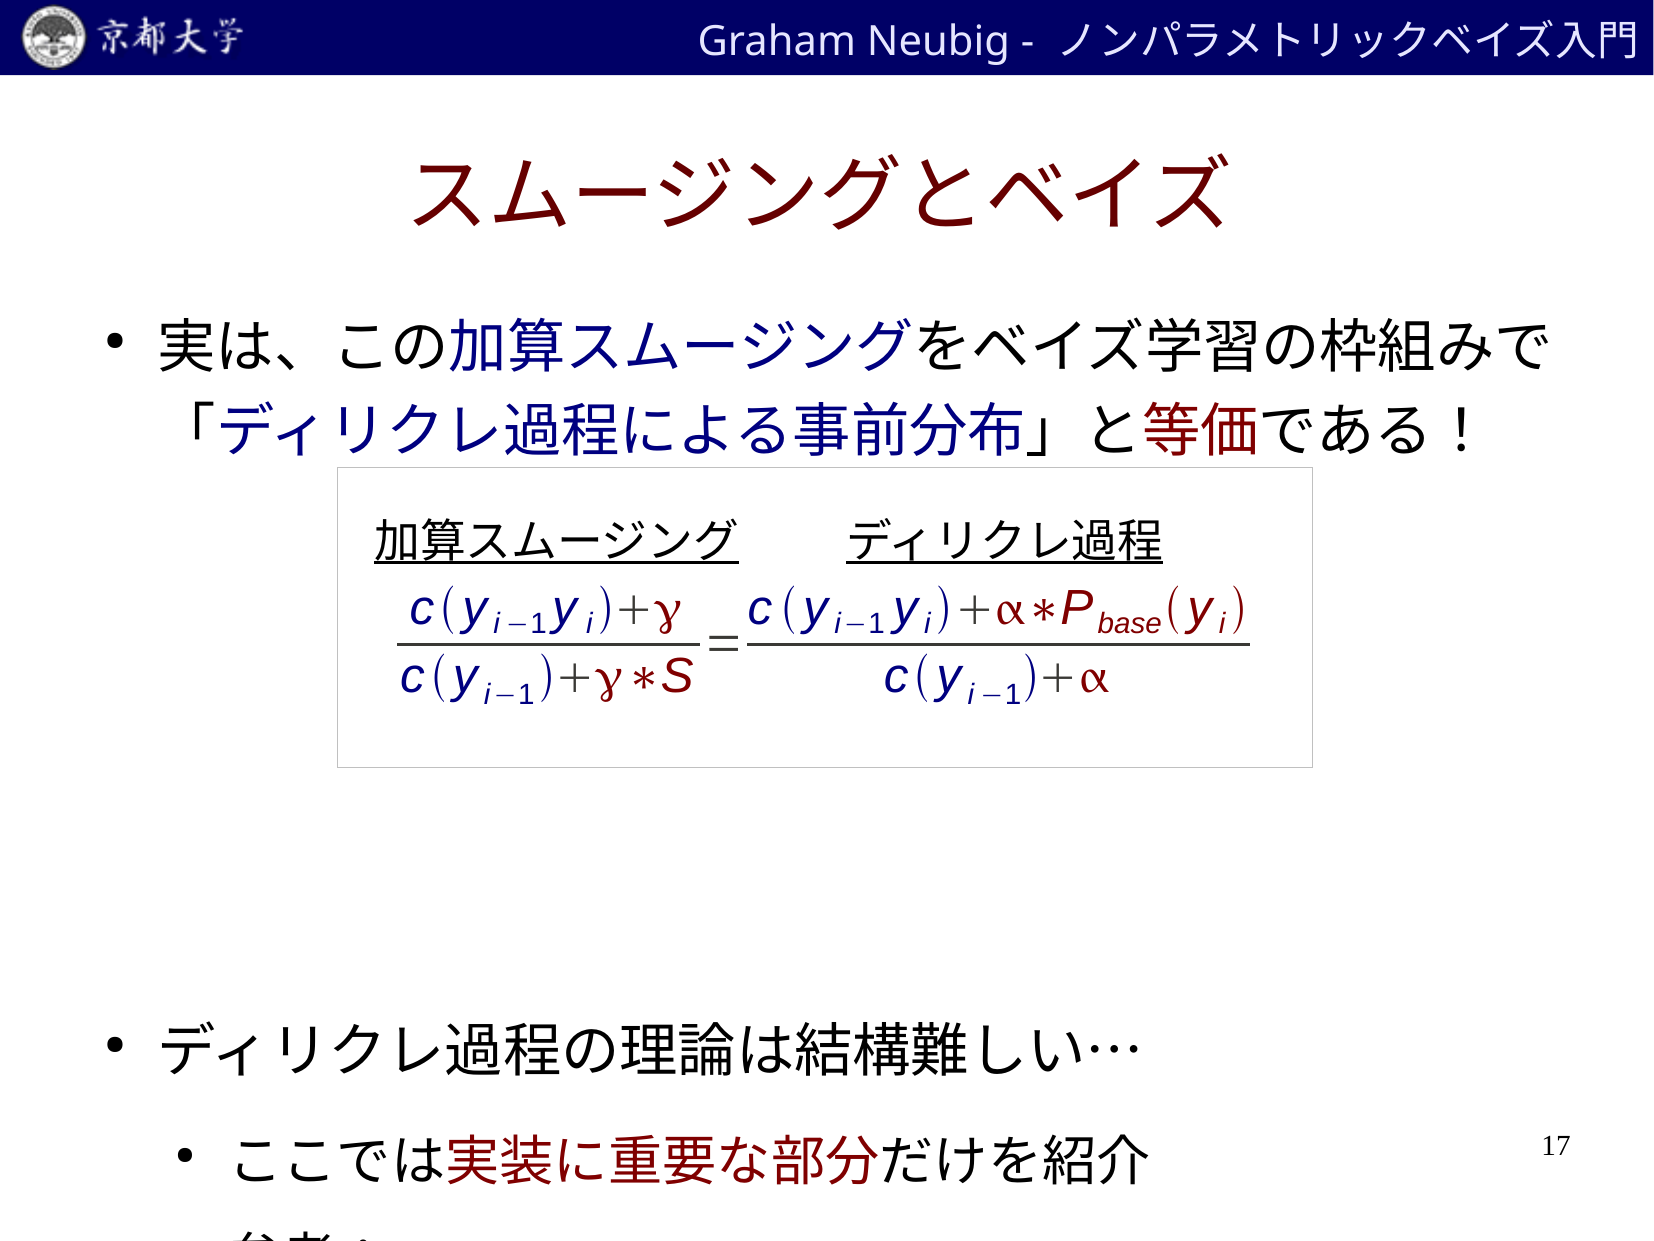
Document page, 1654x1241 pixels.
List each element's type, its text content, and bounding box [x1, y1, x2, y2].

chart [381, 578, 1264, 713]
text_box 加算スムージング [359, 497, 756, 562]
title スムージングとベイズ [75, 100, 1564, 277]
picture [0, 0, 247, 70]
list 実は、この加算スムージングをベイズ学習の枠組みで「ディリクレ過程による事前分布」と等価である！ ディリクレ過程の理論は結構難しい… ここでは実装に重要な部分だけを紹介 参考： Teh, “Hierarchical Dirichlet Processes” Ghosh+ “Bayesian Nonparametrics” [86, 300, 1576, 1180]
text_box ディリクレ過程 [831, 497, 1182, 562]
